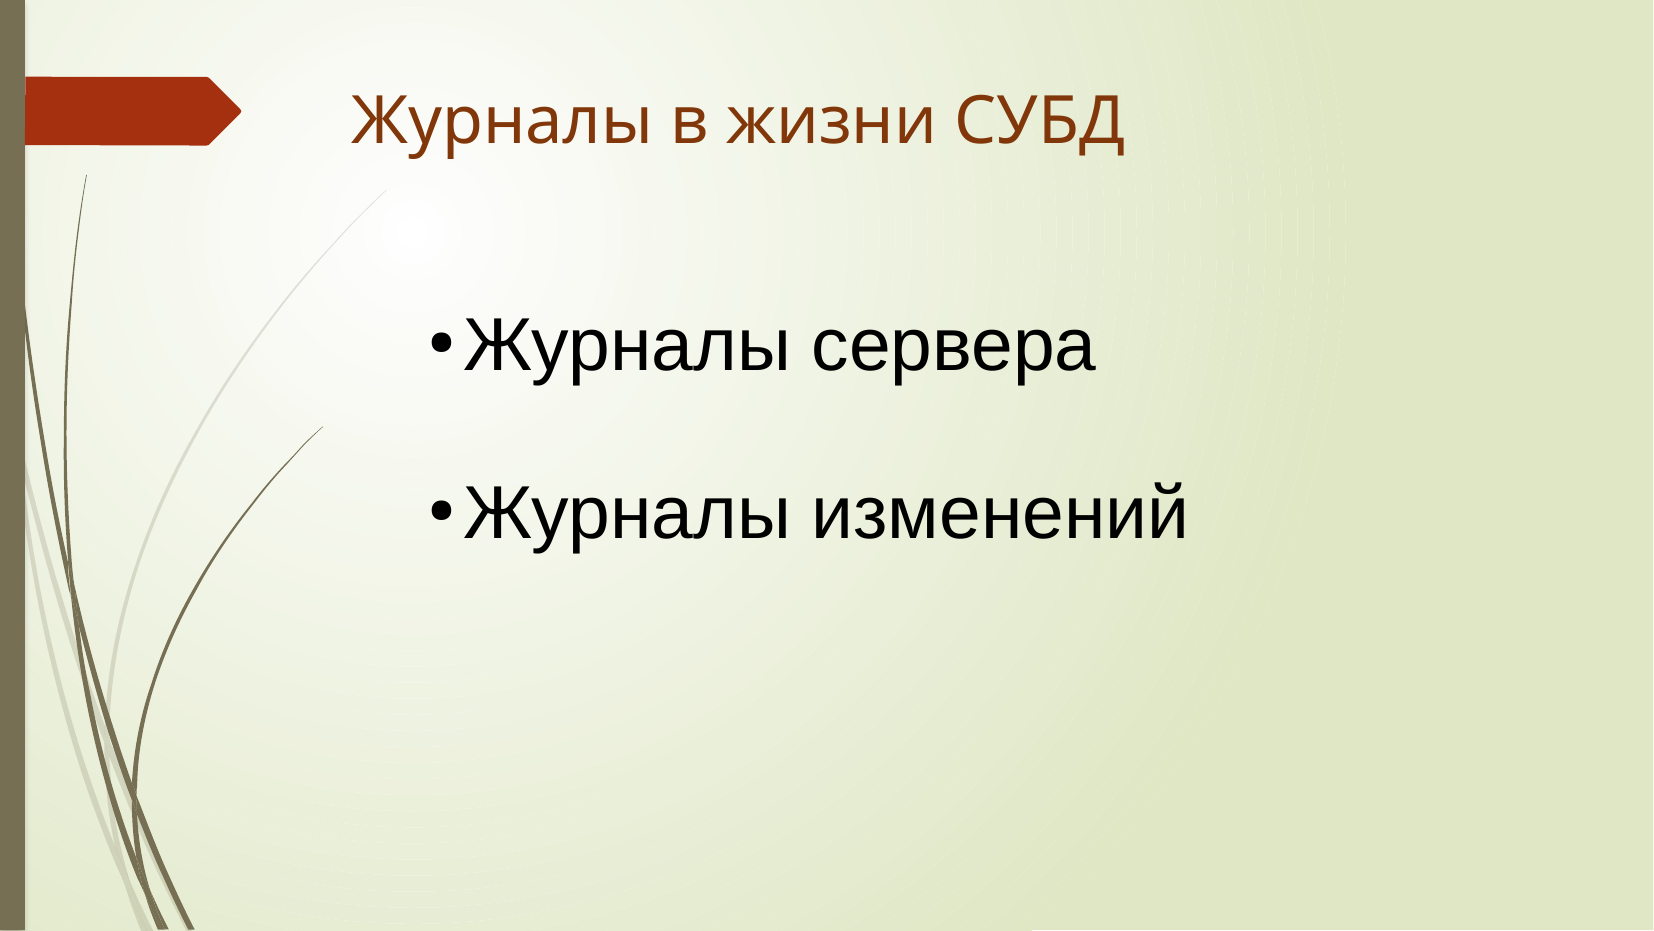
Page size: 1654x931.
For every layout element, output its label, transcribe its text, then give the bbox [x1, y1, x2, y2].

title Журналы в жизни СУБД [351, 59, 1561, 178]
text_box Журналы сервера Журналы изменений [413, 295, 1625, 563]
